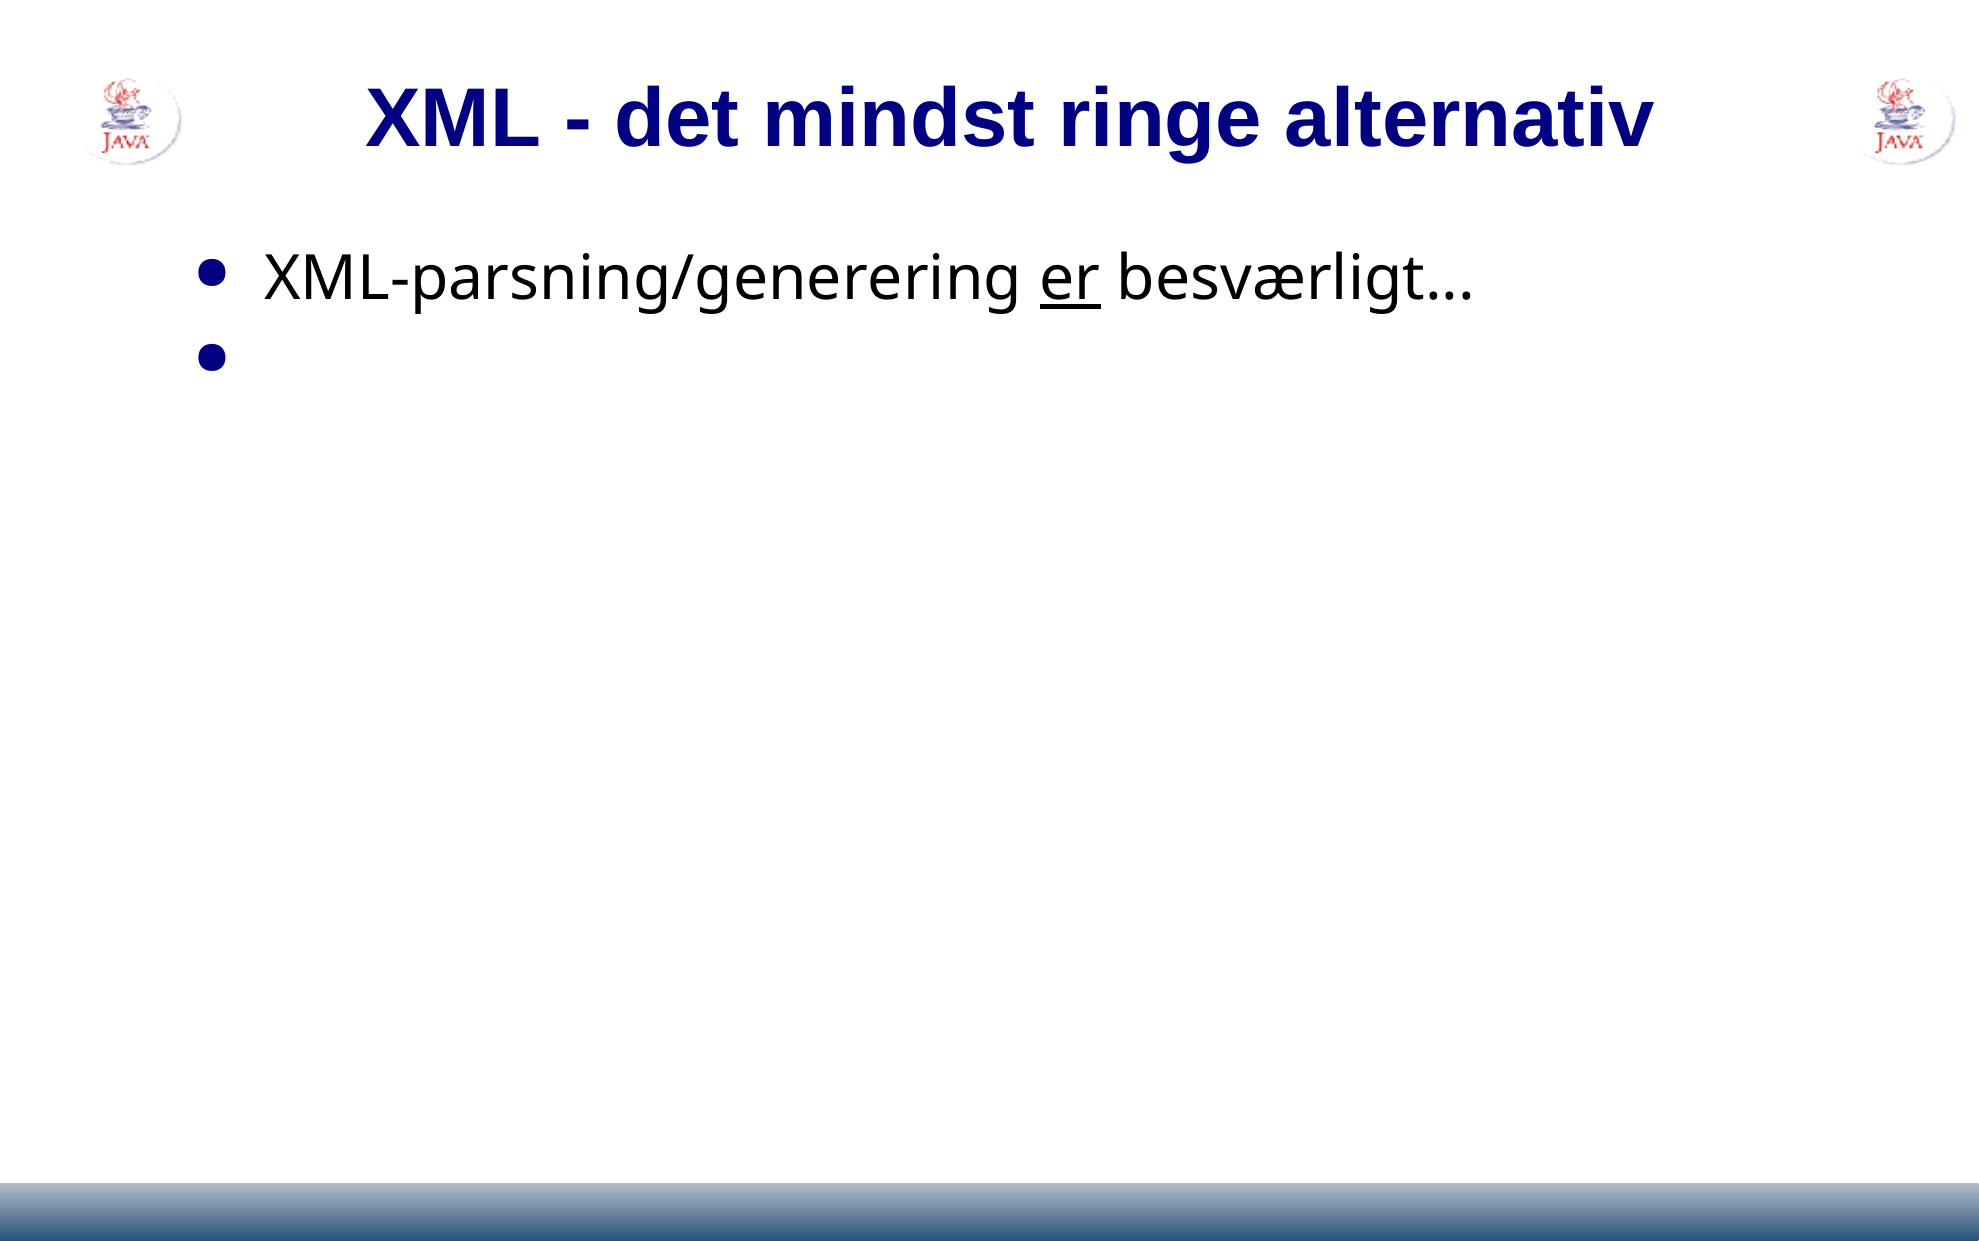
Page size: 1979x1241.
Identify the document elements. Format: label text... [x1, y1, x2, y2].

list XML-parsning/generering er besværligt... [181, 232, 1833, 1052]
picture [69, 71, 186, 169]
picture [1842, 71, 1961, 169]
title XML - det mindst ringe alternativ [186, 14, 1835, 222]
